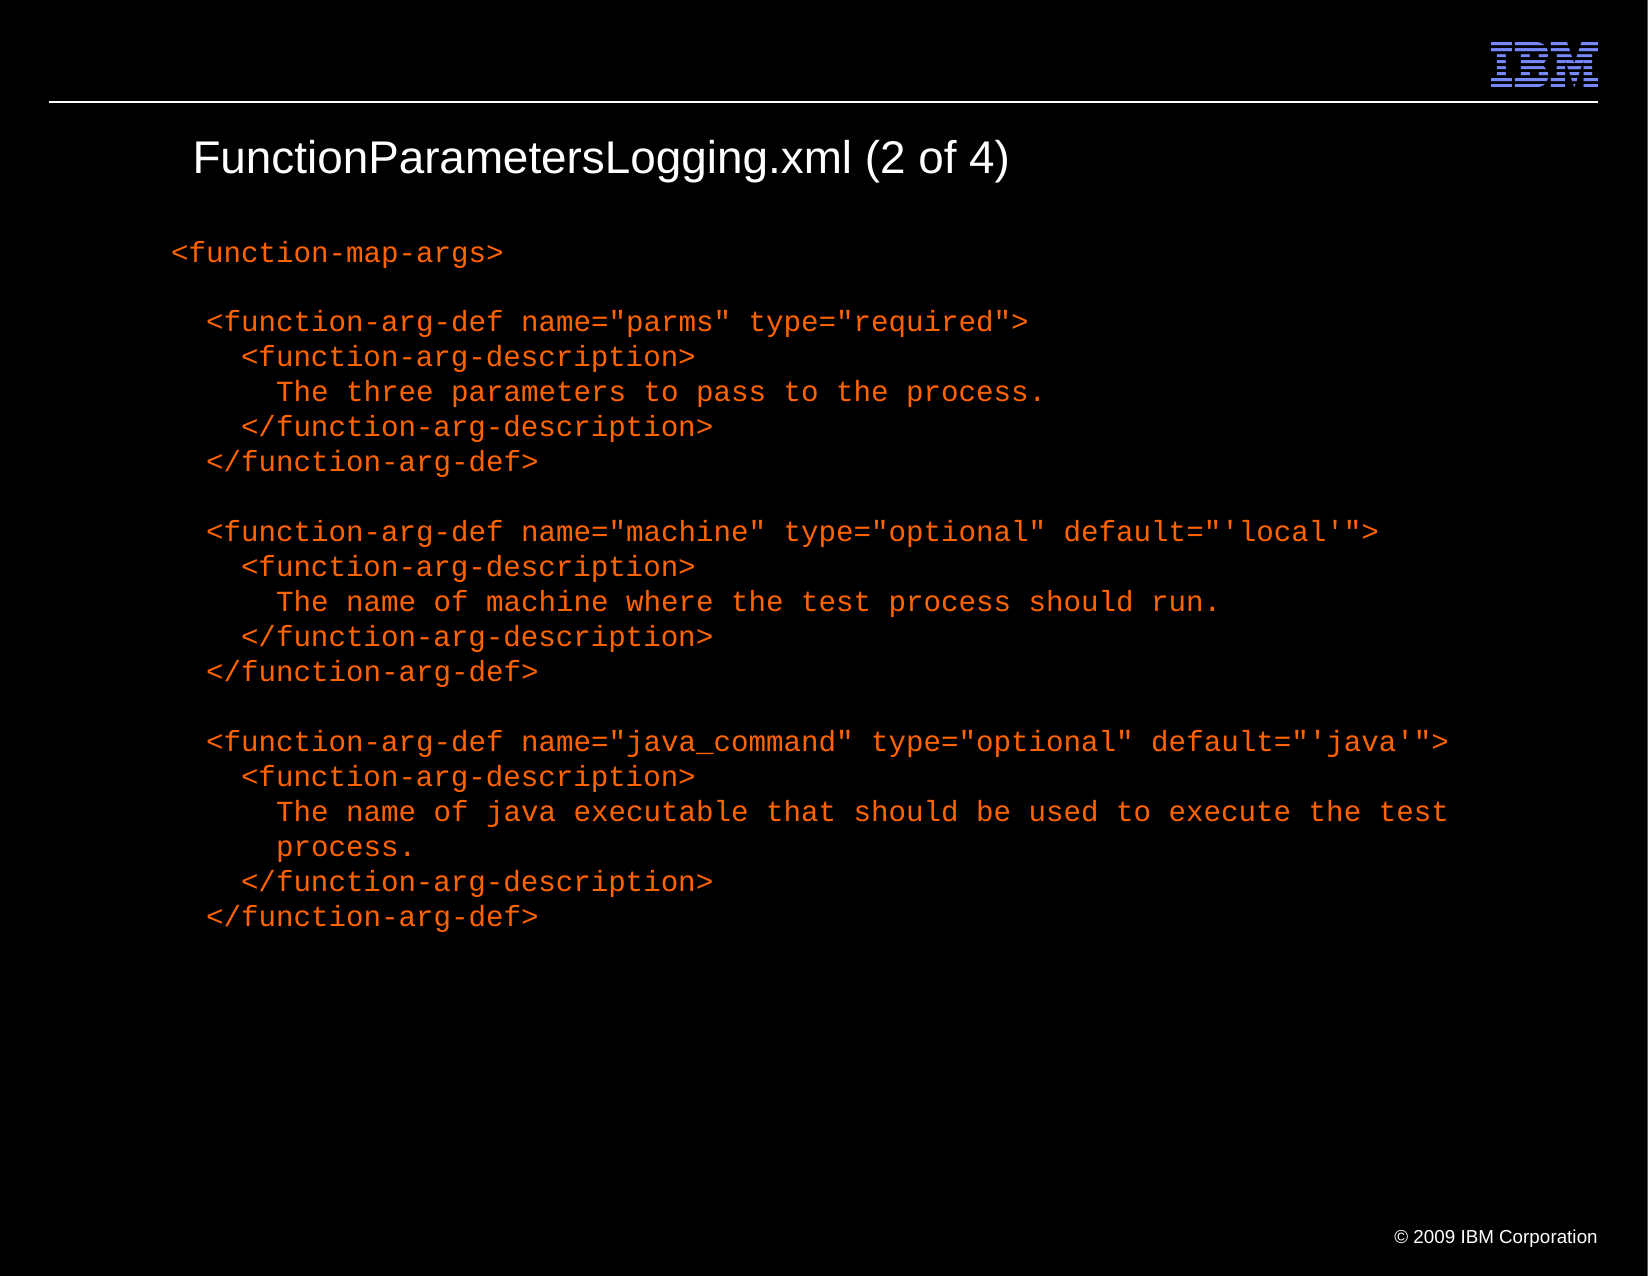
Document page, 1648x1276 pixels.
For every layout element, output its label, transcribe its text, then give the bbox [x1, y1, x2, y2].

picture [1491, 42, 1598, 87]
text_box <function-map-args> <function-arg-def name="parms" type="required"> <function-arg-description> The three parameters to pass to the process. </function-arg-description> </function-arg-def> <function-arg-def name="machine" type="optional" default="'local'"> <function-arg-description> The name of machine where the test process should run. </function-arg-description> </function-arg-def> <function-arg-def name="java_command" type="optional" default="'java'"> <function-arg-description> The name of java executable that should be used to execute the test process. </function-arg-description> </function-arg-def> [86, 225, 1648, 1010]
title FunctionParametersLogging.xml (2 of 4) [175, 125, 1648, 219]
